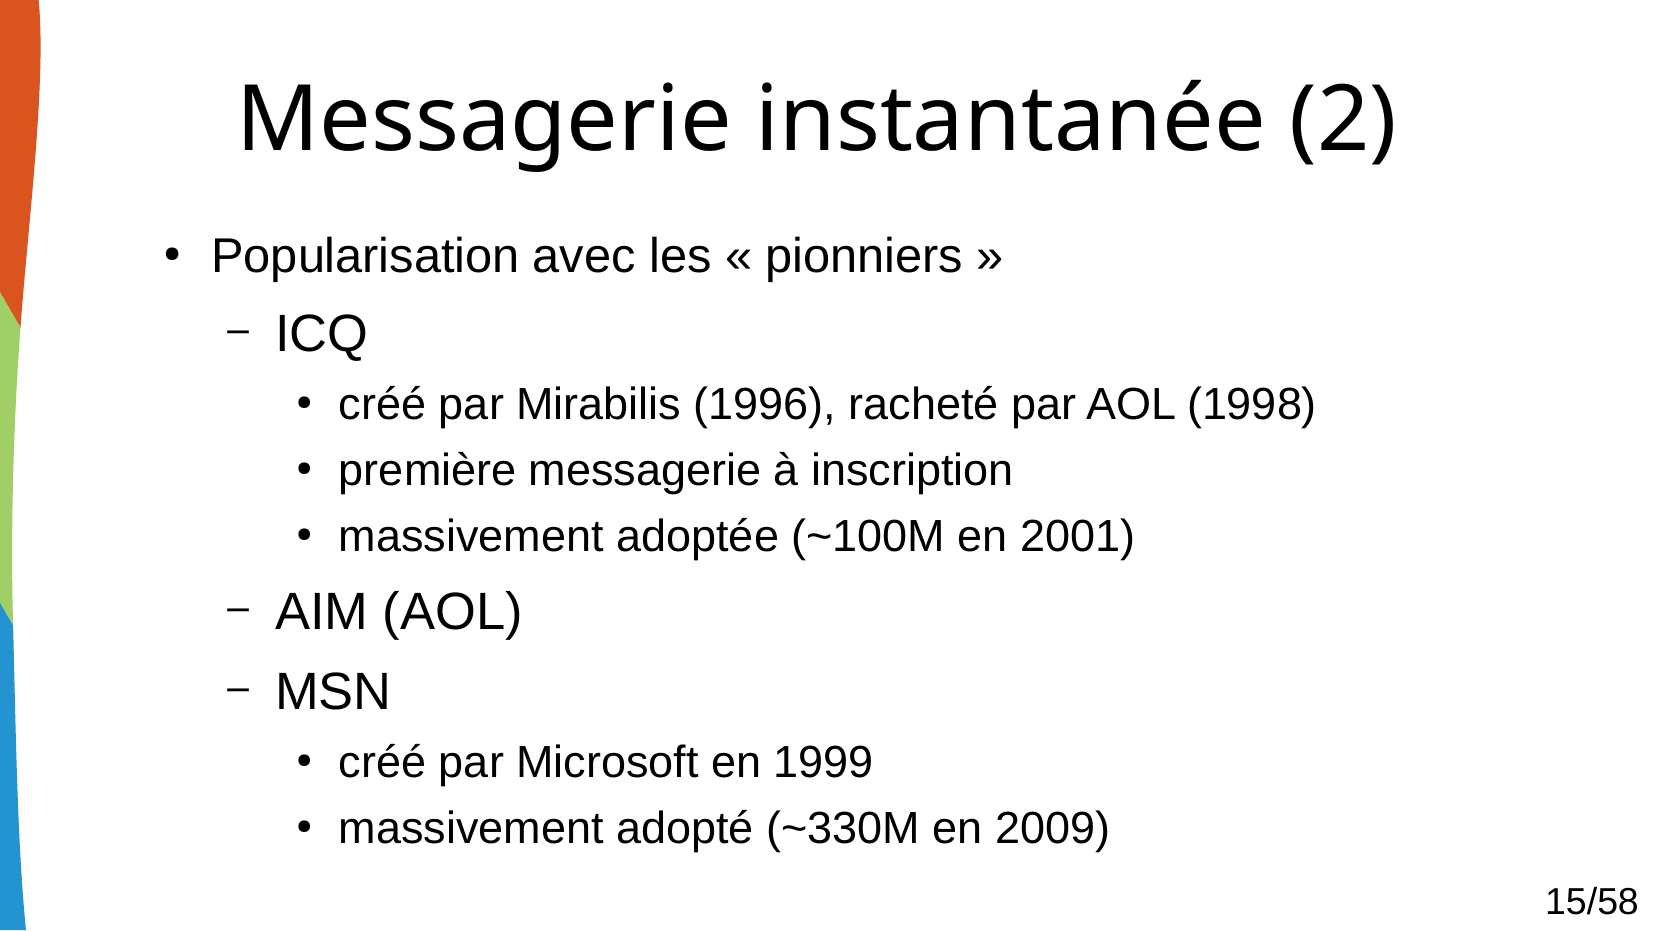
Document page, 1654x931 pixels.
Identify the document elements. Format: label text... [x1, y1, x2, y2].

title Messagerie instantanée (2) [104, 37, 1530, 193]
list Popularisation avec les « pionniers » ICQ créé par Mirabilis (1996), racheté par AOL (1998) première messagerie à inscription massivement adoptée (~100M en 2001) AIM (AOL) MSN créé par Microsoft en 1999 massivement adopté (~330M en 2009) [147, 228, 1512, 857]
